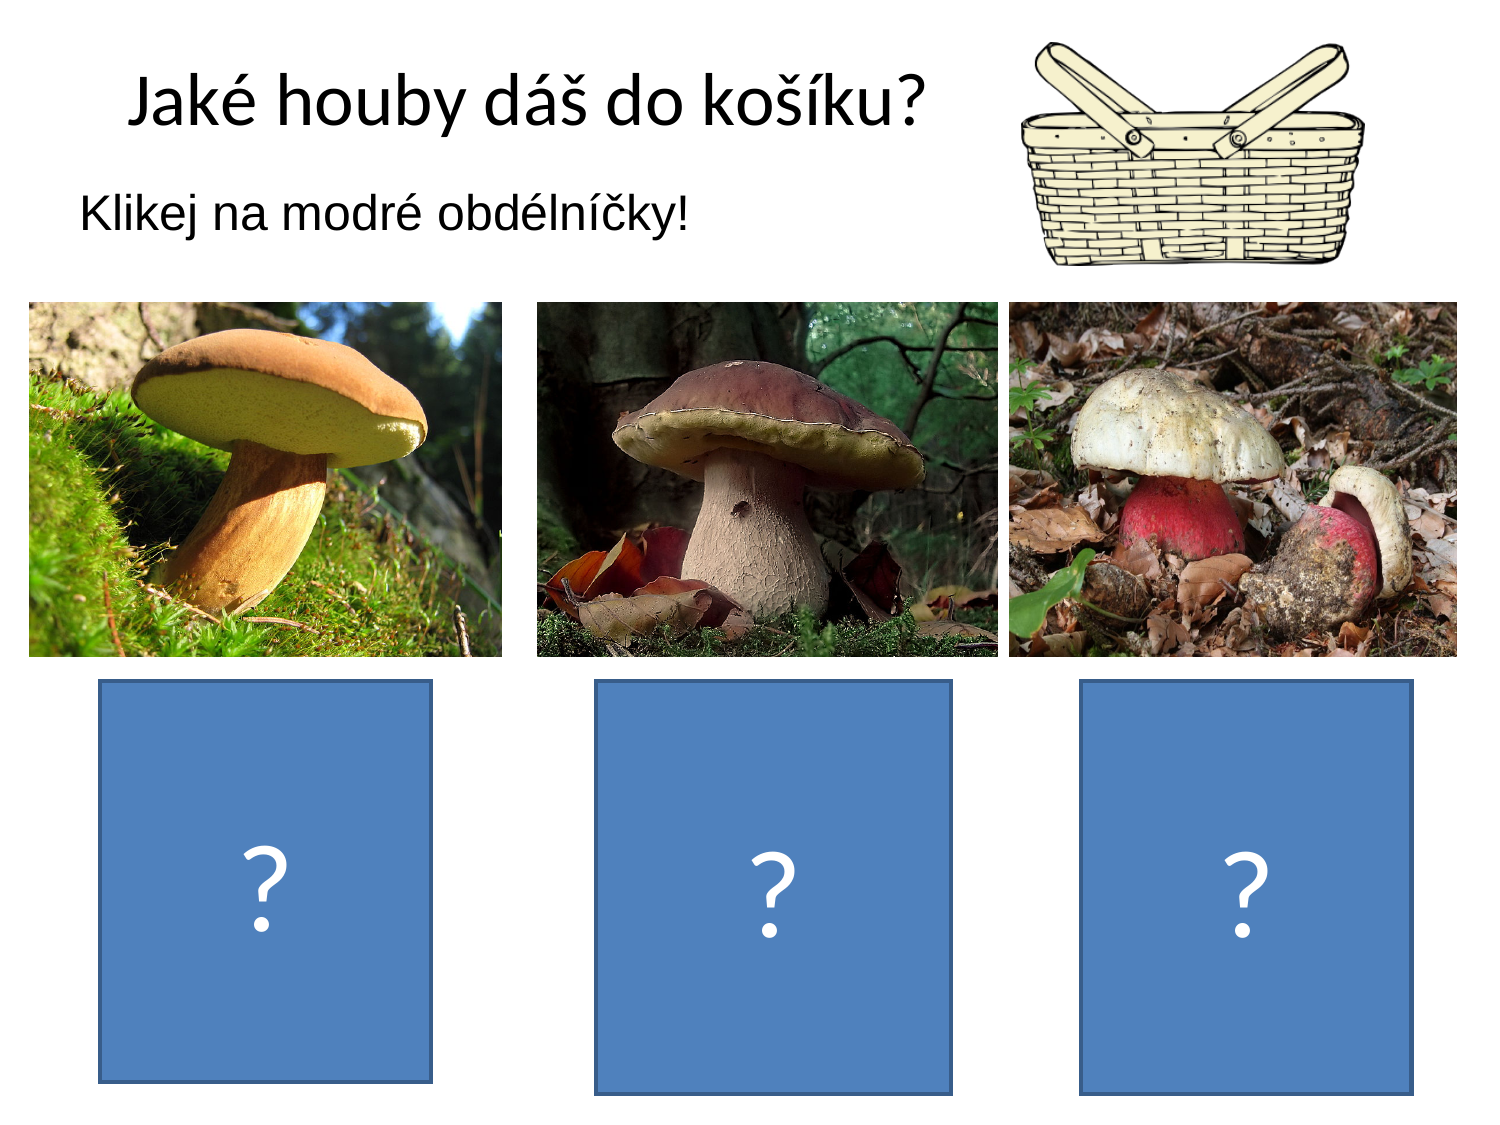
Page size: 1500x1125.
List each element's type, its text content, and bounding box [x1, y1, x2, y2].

picture [537, 302, 998, 658]
text_box ? [100, 680, 431, 1083]
picture [1021, 42, 1365, 266]
text_box ? [596, 680, 951, 1094]
text_box Klikej na modré obdélníčky! [64, 172, 706, 249]
text_box ? [1080, 680, 1412, 1094]
picture [29, 302, 502, 658]
picture [1009, 302, 1457, 658]
text_box Jaké houby dáš do košíku? [112, 42, 946, 149]
